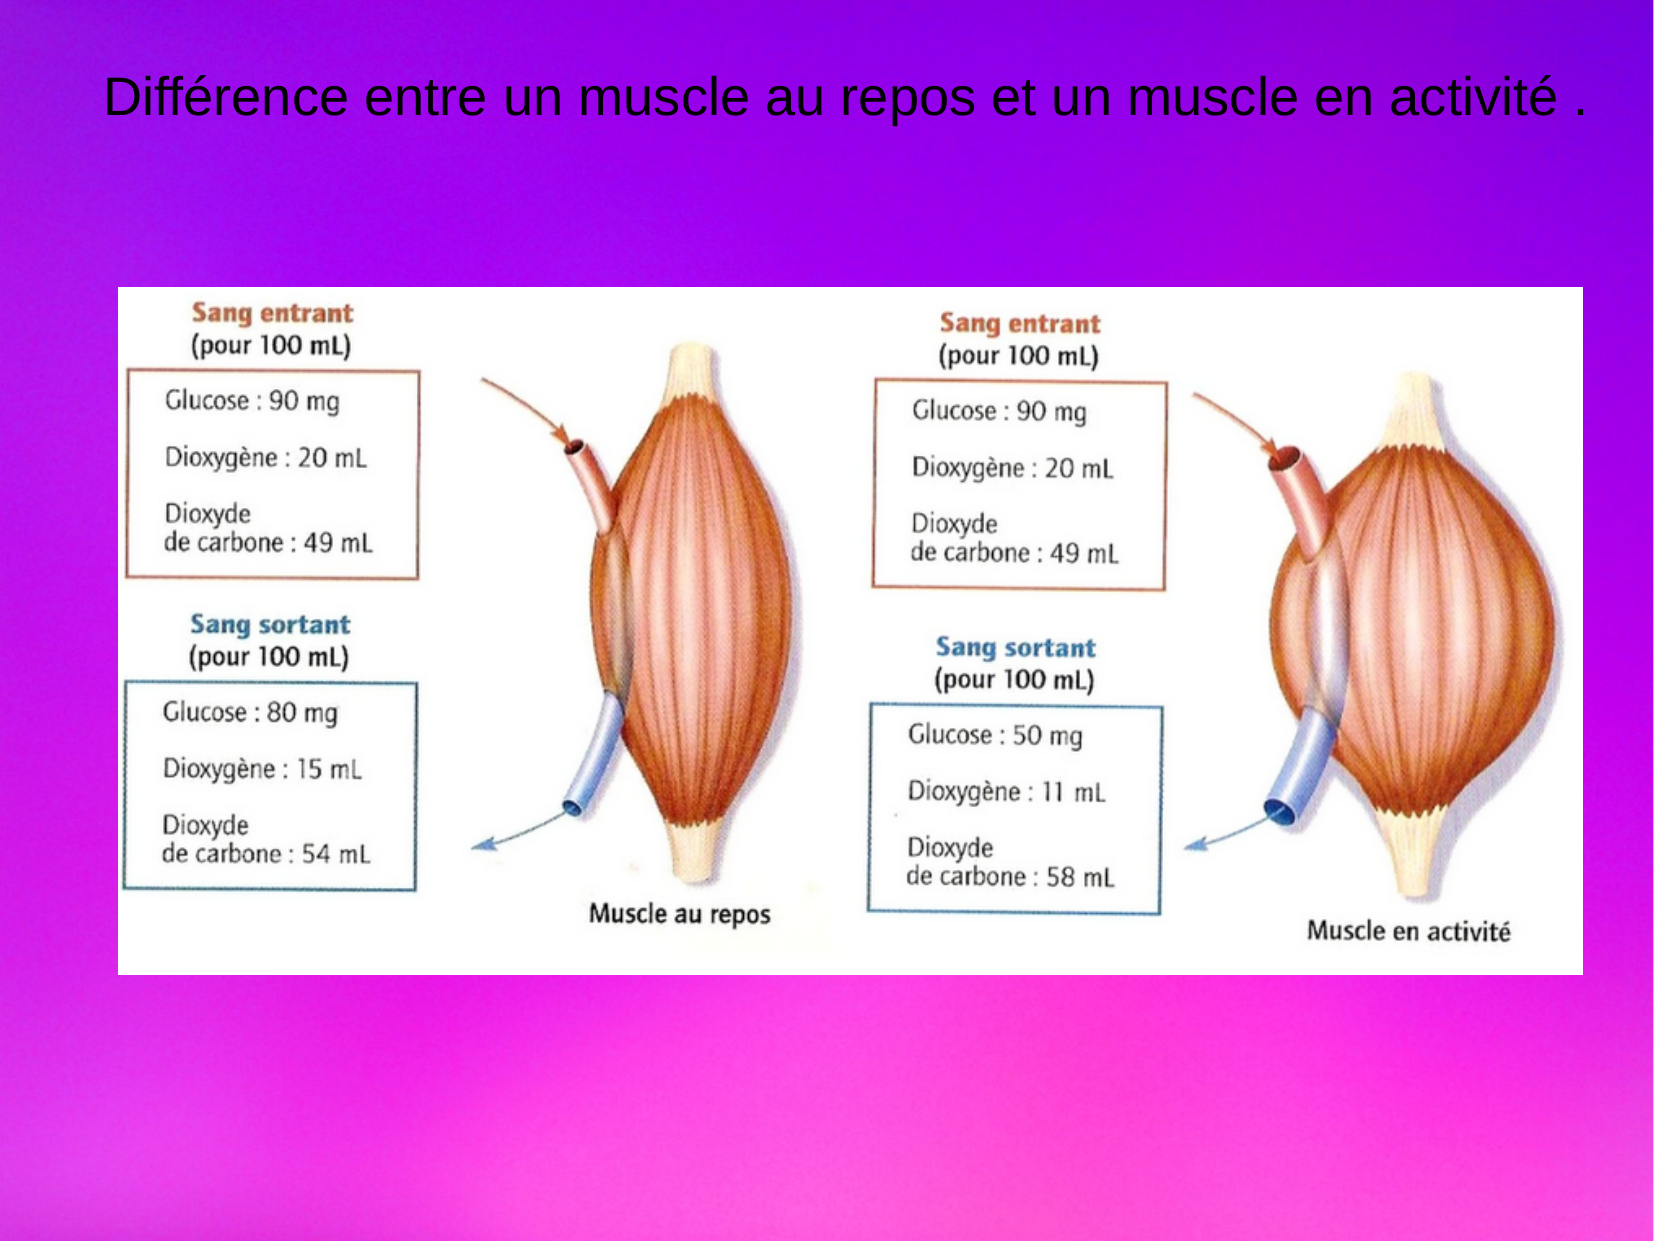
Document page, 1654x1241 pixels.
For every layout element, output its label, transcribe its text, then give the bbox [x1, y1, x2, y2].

picture [0, 0, 1654, 1241]
text_box Différence entre un muscle au repos et un muscle en activité . [88, 59, 1625, 135]
